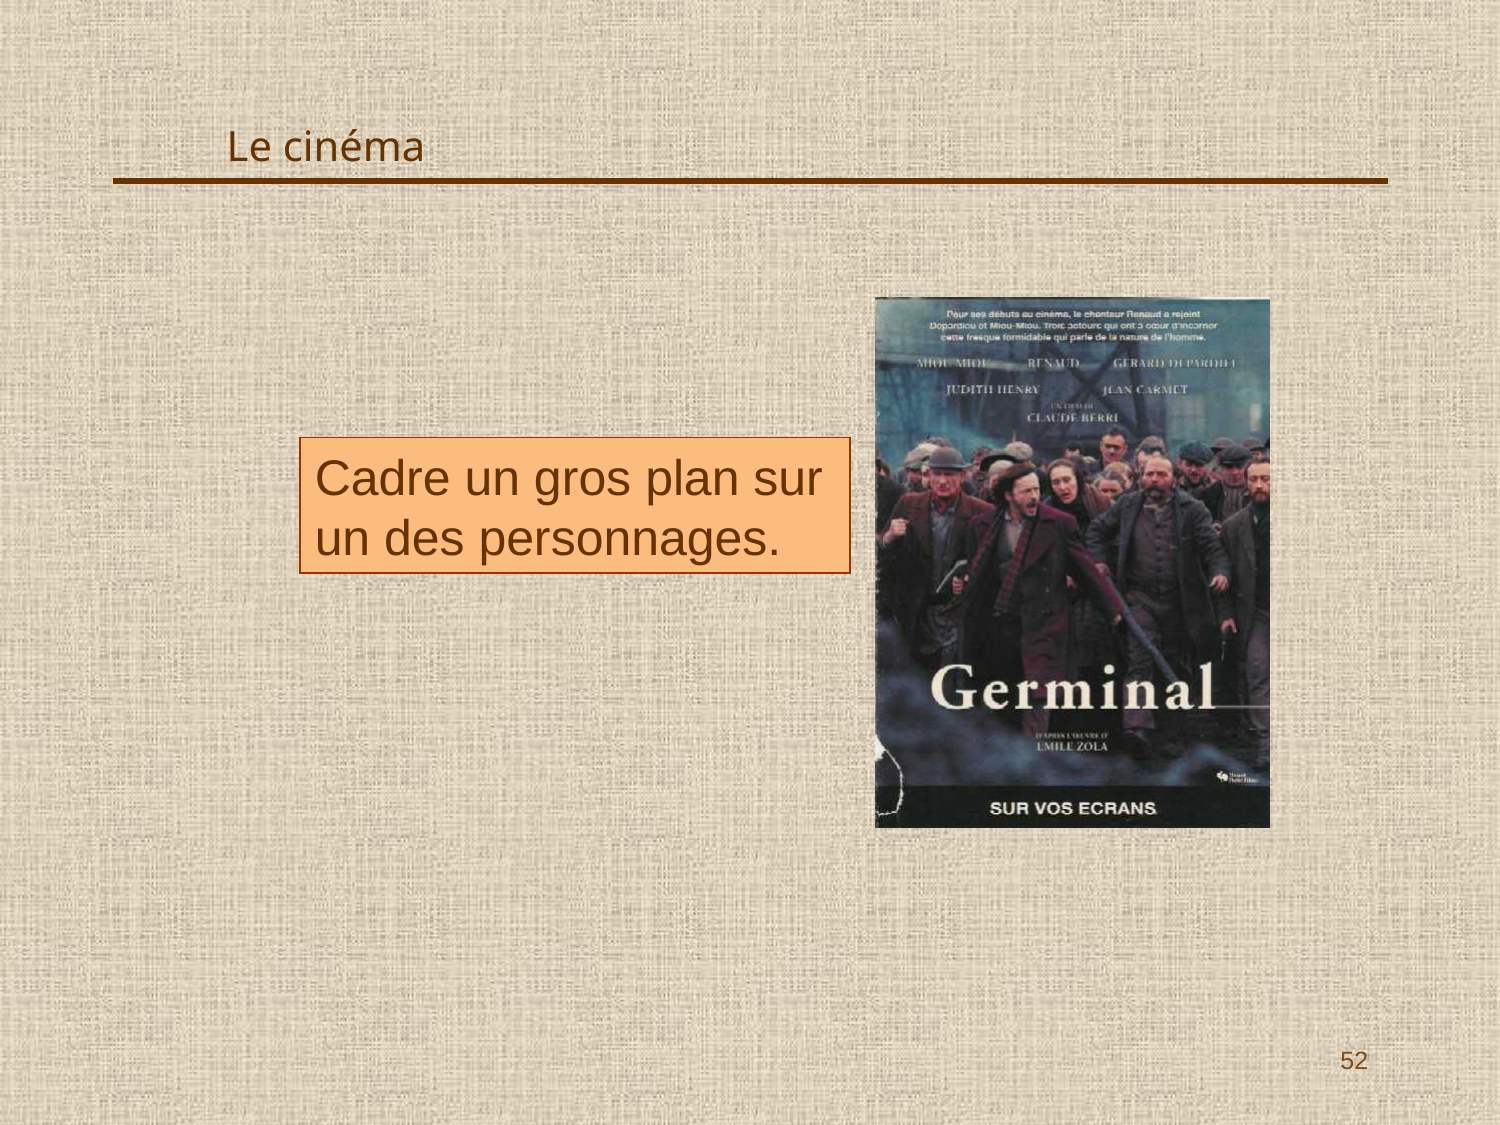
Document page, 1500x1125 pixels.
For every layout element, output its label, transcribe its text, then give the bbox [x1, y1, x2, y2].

text_box Cadre un gros plan sur un des personnages. [299, 437, 850, 573]
text_box Le cinéma [211, 112, 441, 178]
picture [0, 0, 1500, 1125]
